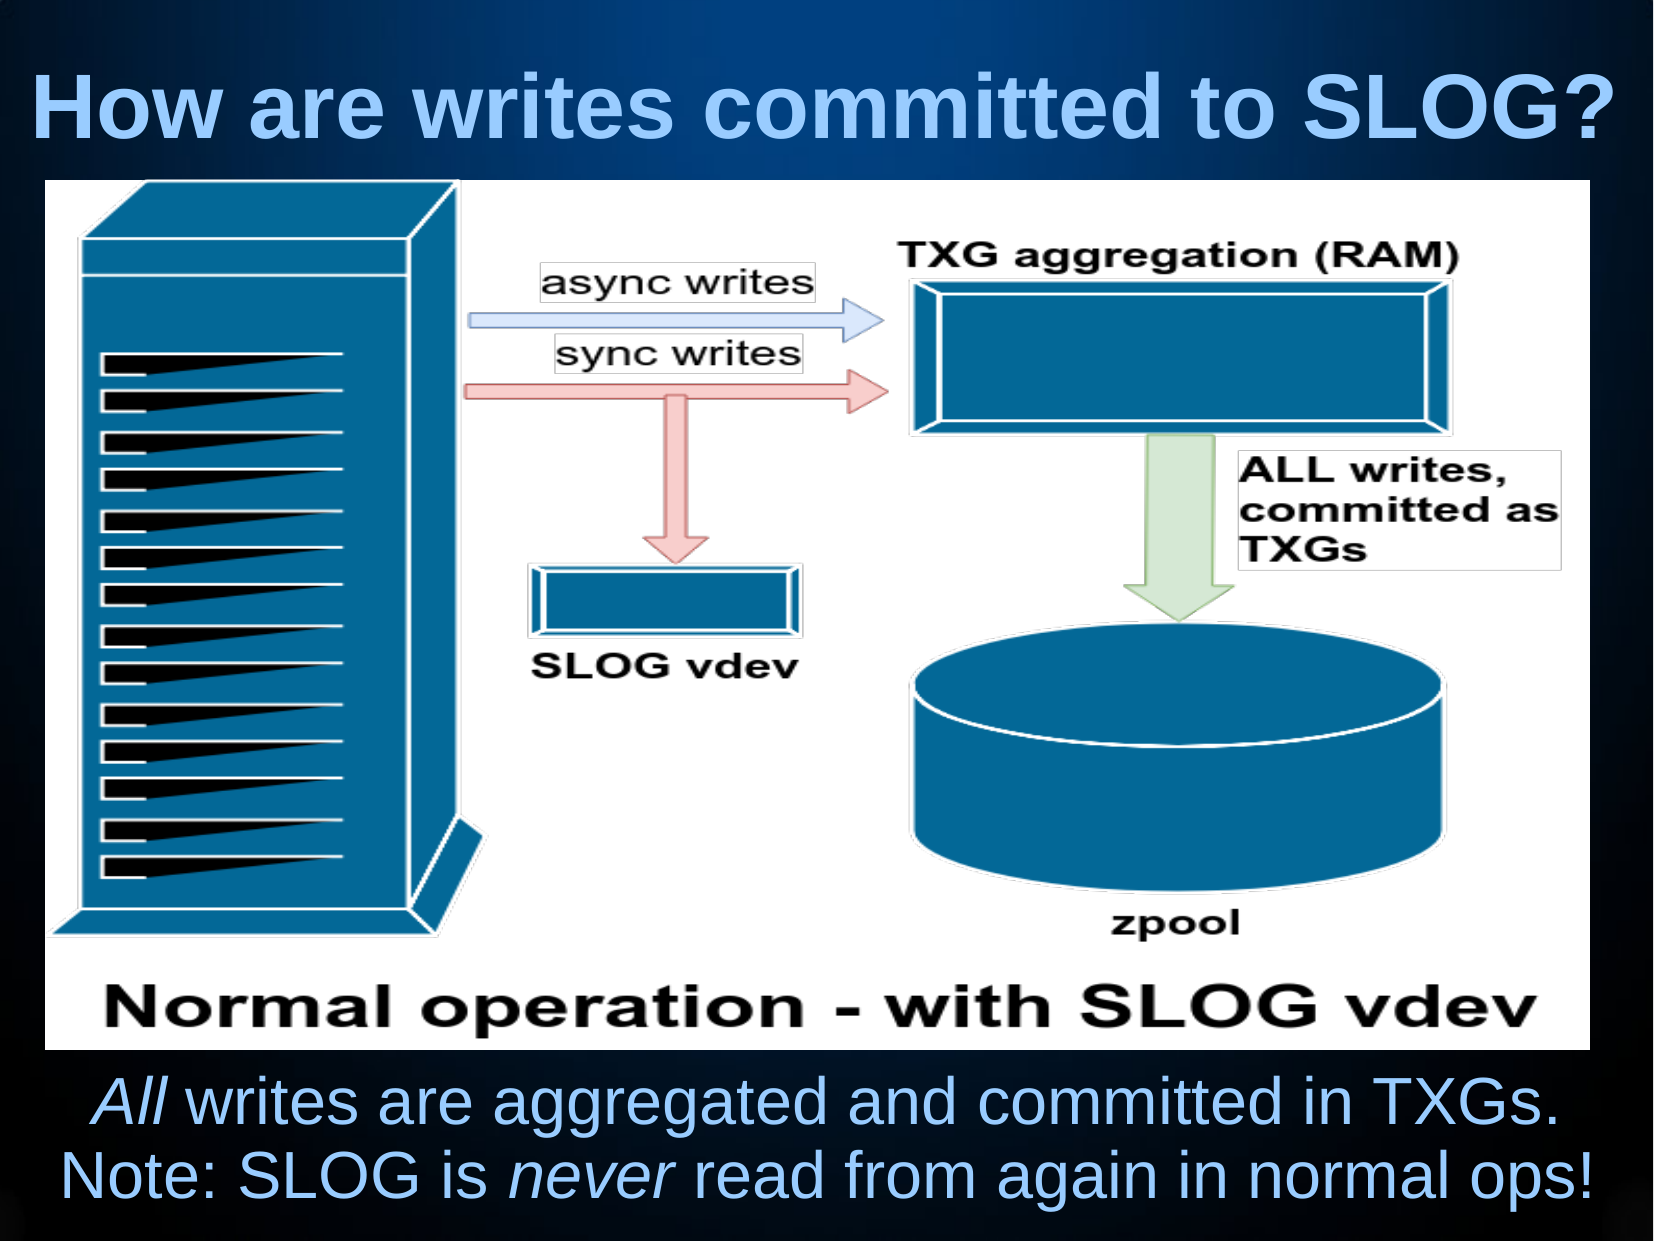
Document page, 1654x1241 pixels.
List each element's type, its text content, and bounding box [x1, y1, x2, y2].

title How are writes committed to SLOG? [0, 2, 1651, 211]
picture [0, 0, 1654, 1241]
title All writes are aggregated and committed in TXGs. Note: SLOG is never read from again in normal ops! [3, 1035, 1653, 1241]
